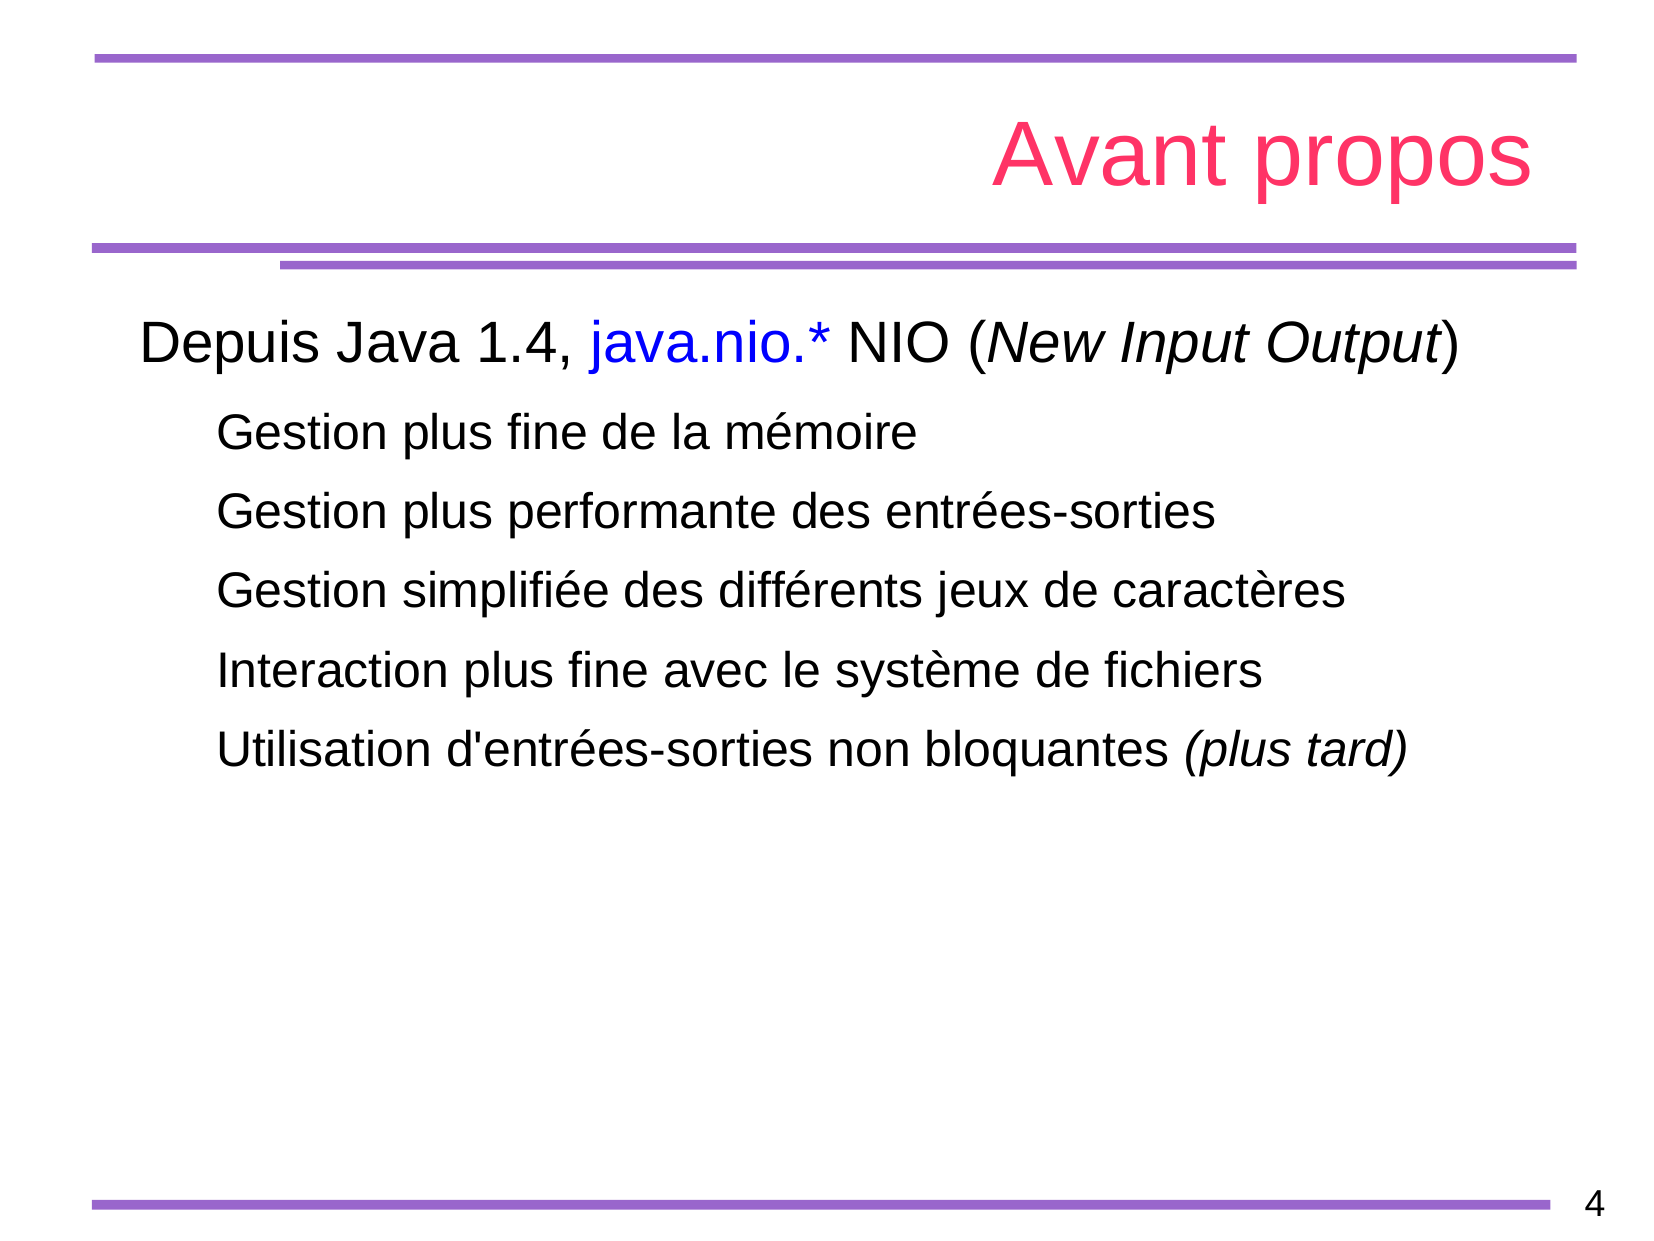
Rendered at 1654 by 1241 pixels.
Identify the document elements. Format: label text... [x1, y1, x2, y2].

list Depuis Java 1.4, java.nio.* NIO (New Input Output) Gestion plus fine de la mémoire Gestion plus performante des entrées-sorties Gestion simplifiée des différents jeux de caractères Interaction plus fine avec le système de fichiers Utilisation d'entrées-sorties non bloquantes (plus tard) [121, 309, 1534, 1162]
title Avant propos [121, 49, 1534, 257]
